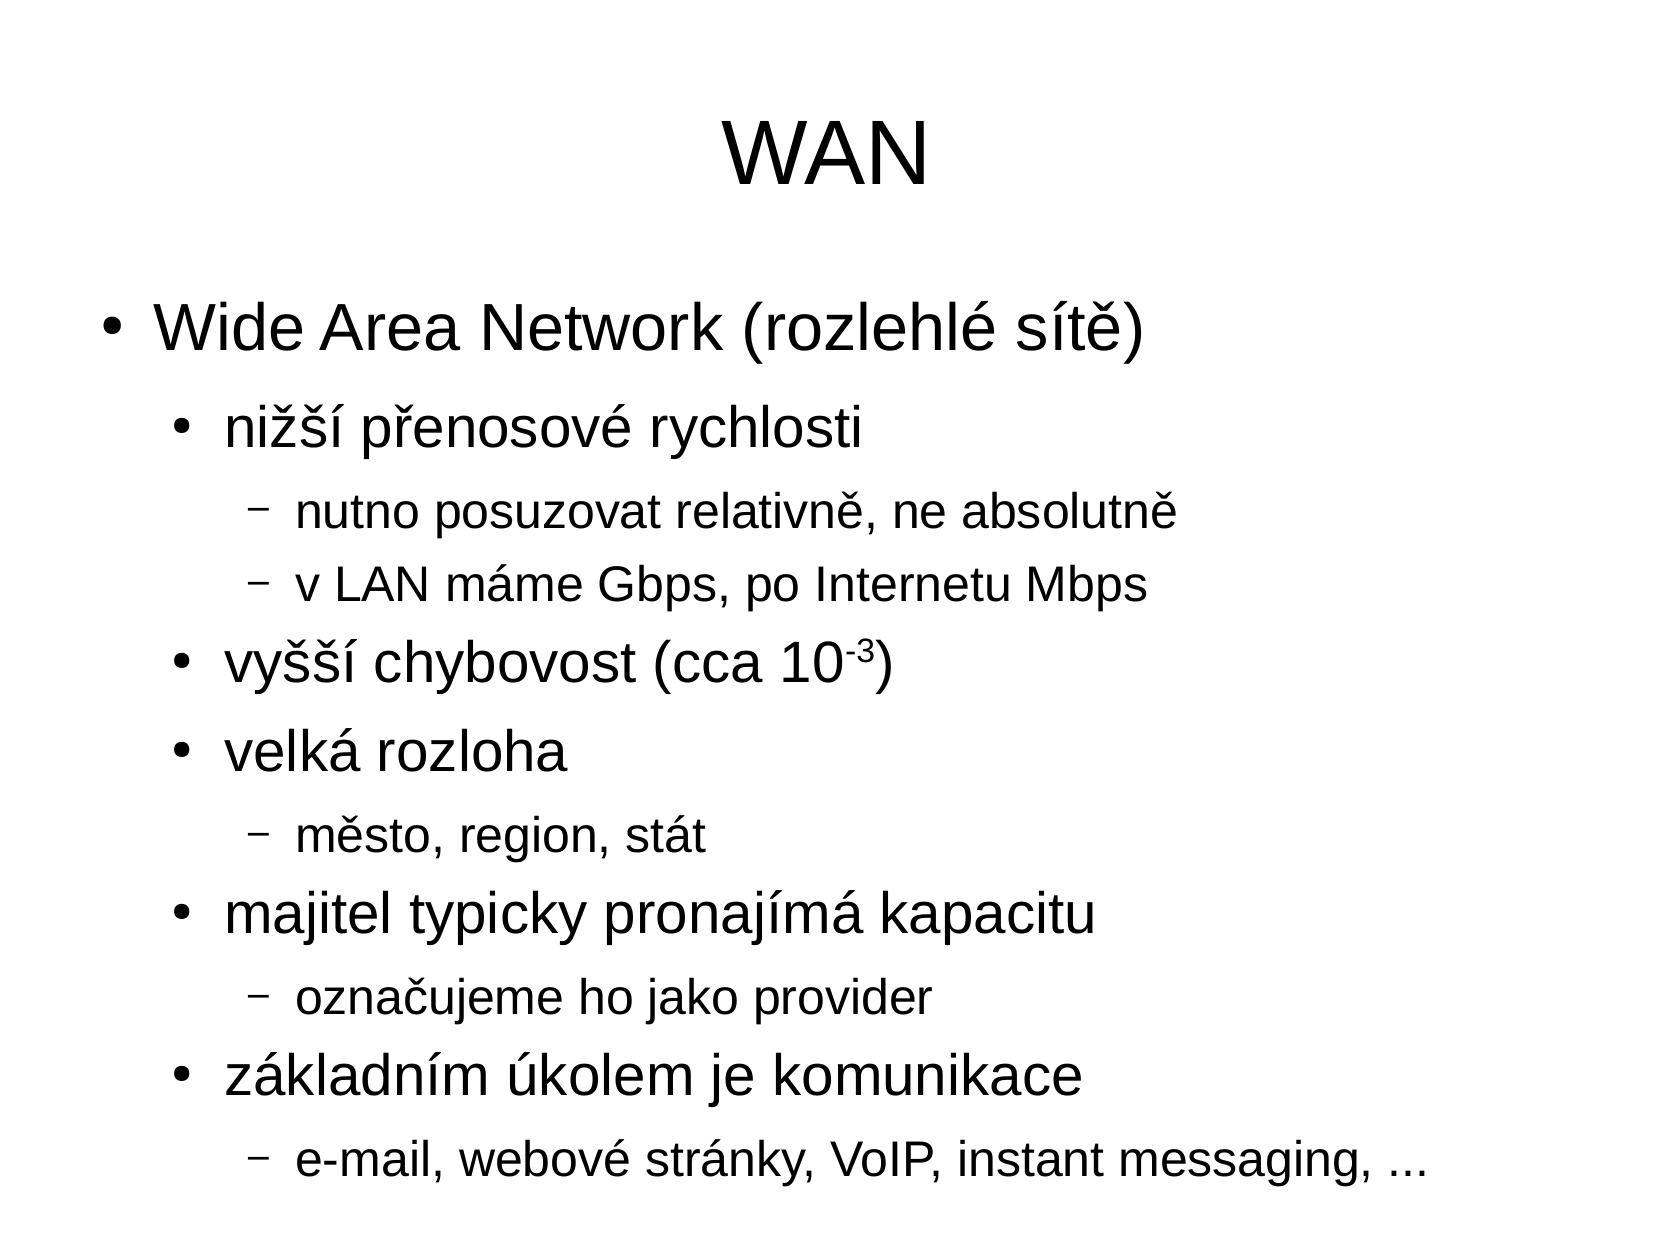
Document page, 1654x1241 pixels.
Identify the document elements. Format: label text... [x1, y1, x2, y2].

title WAN [82, 49, 1571, 257]
list Wide Area Network (rozlehlé sítě) nižší přenosové rychlosti nutno posuzovat relativně, ne absolutně v LAN máme Gbps, po Internetu Mbps vyšší chybovost (cca 10-3) velká rozloha město, region, stát majitel typicky pronajímá kapacitu označujeme ho jako provider základním úkolem je komunikace e-mail, webové stránky, VoIP, instant messaging, ... [82, 290, 1595, 1182]
